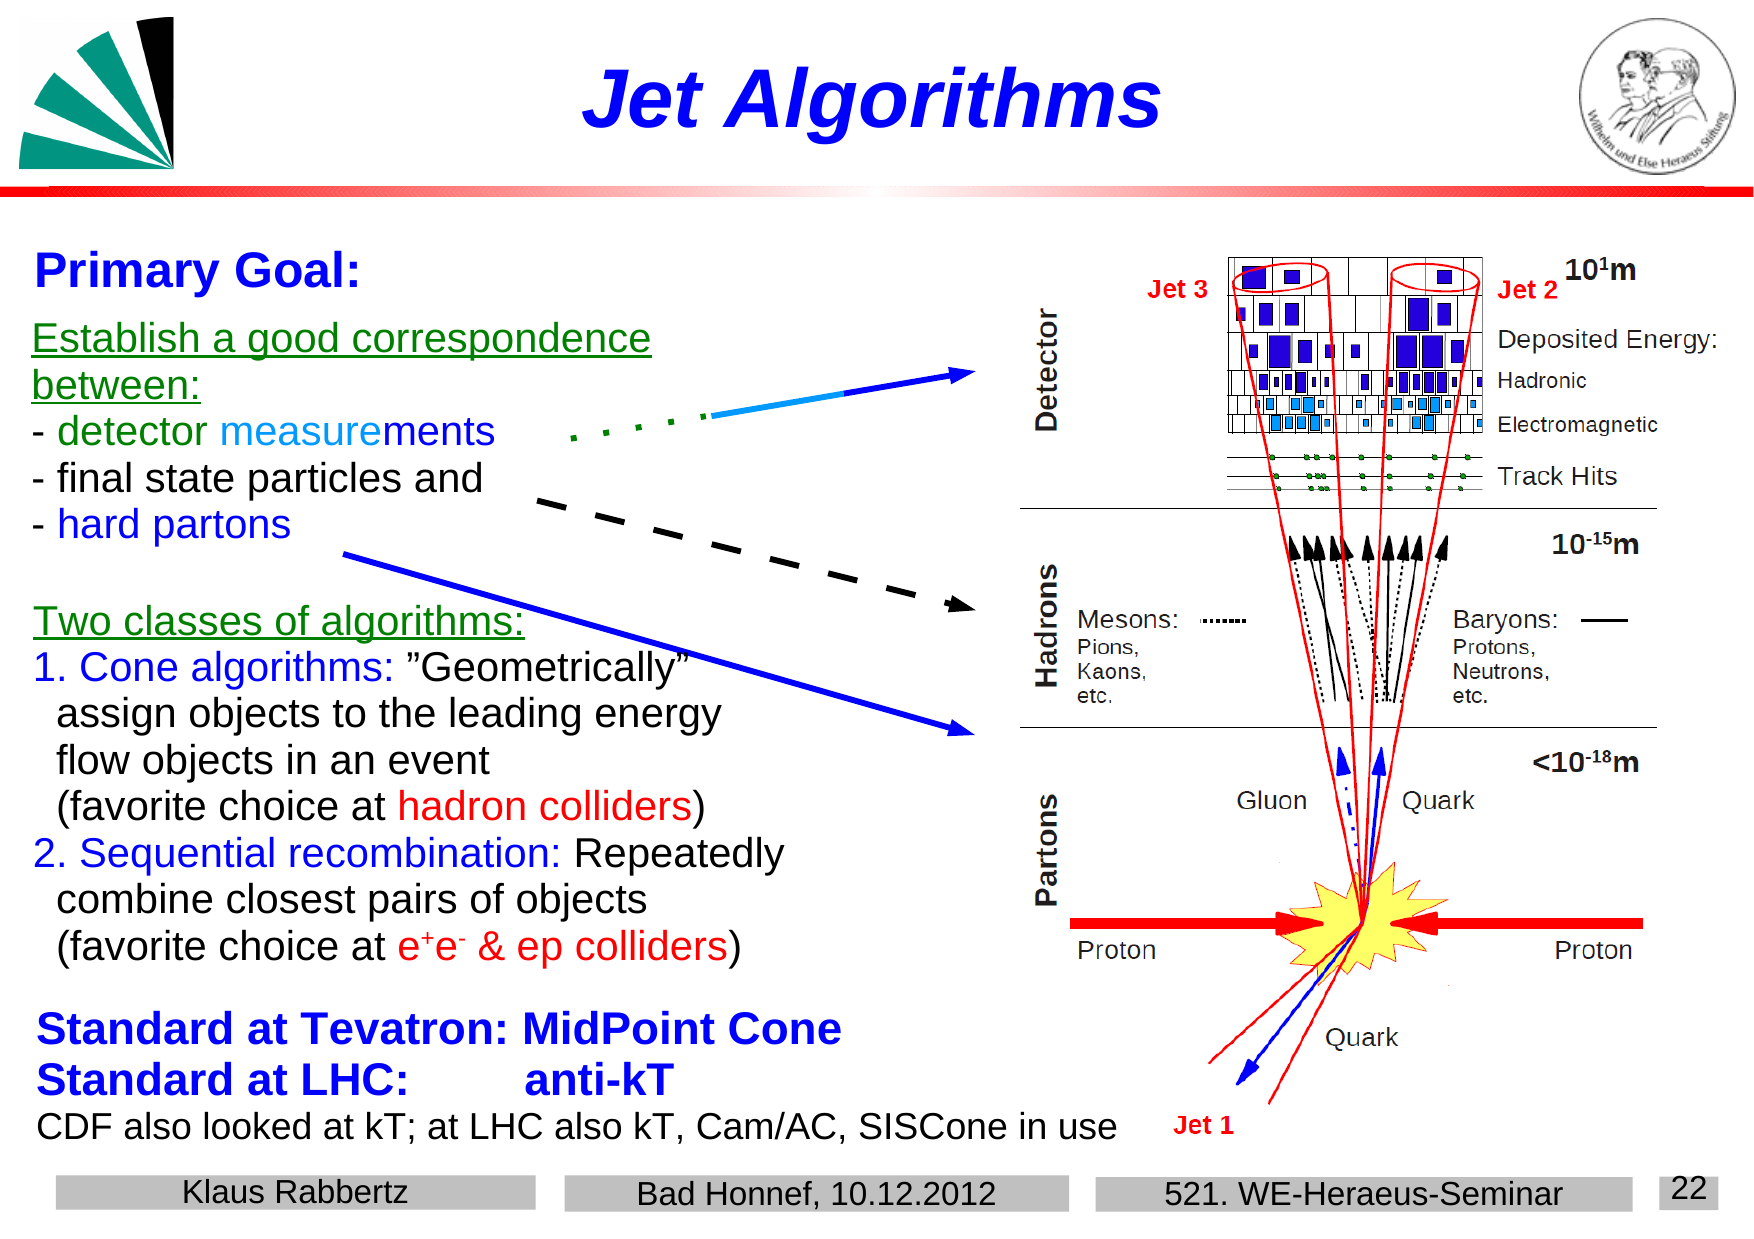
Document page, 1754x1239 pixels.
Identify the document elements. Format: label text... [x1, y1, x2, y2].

title Jet Algorithms [220, 16, 1525, 182]
picture [1579, 18, 1736, 175]
picture [19, 17, 174, 171]
text_box Primary Goal: [22, 236, 375, 304]
picture [1020, 244, 1719, 1145]
text_box Two classes of algorithms: 1. Cone algorithms: ”Geometrically” assign objects to the leading energy flow objects in an event (favorite choice at hadron colliders) 2. Sequential recombination: Repeatedly combine closest pairs of objects (favorite choice at e+e- & ep colliders) [21, 591, 883, 976]
text_box Standard at Tevatron: MidPoint Cone Standard at LHC: anti-kT CDF also looked at kT; at LHC also kT, Cam/AC, SISCone in use [24, 996, 1163, 1154]
text_box Establish a good correspondence between: - detector measurements - final state particles and - hard partons [19, 309, 822, 554]
